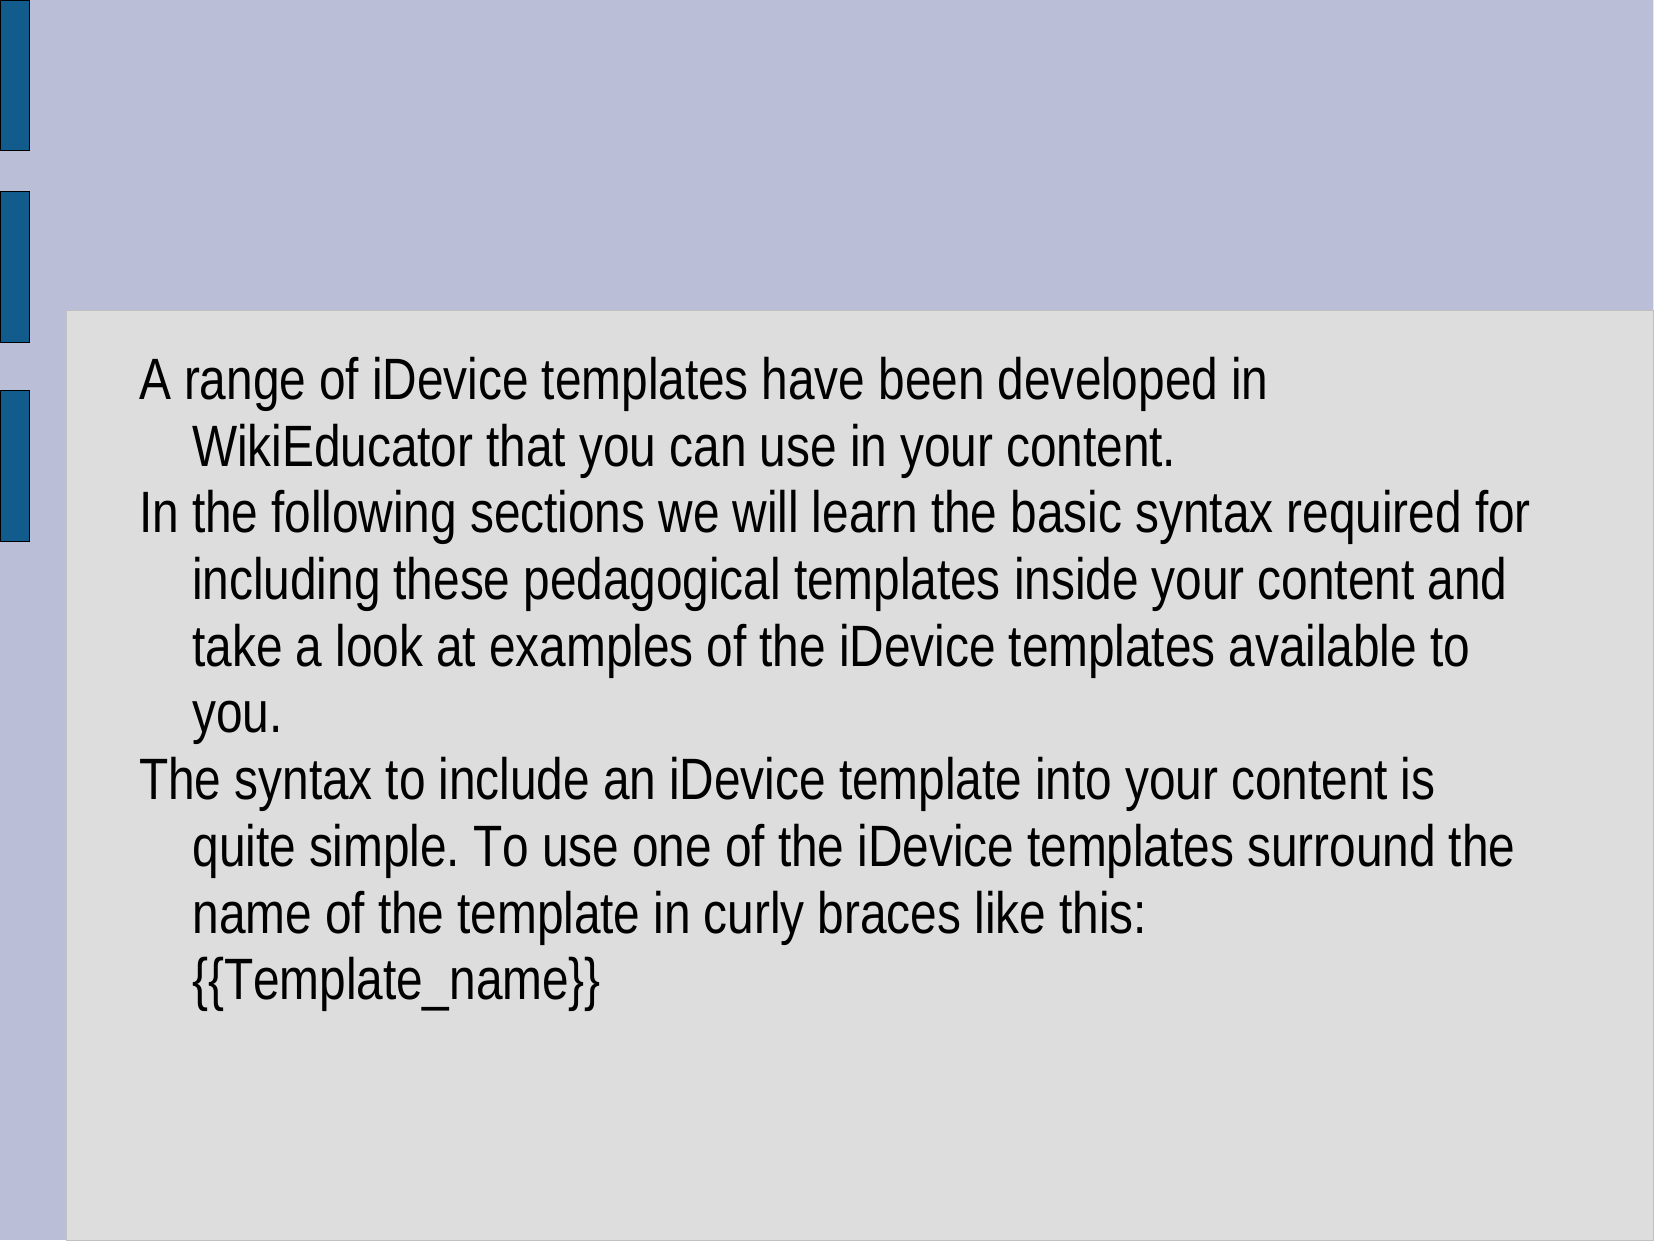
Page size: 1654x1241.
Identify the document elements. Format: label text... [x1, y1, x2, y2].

list A range of iDevice templates have been developed in WikiEducator that you can use in your content. In the following sections we will learn the basic syntax required for including these pedagogical templates inside your content and take a look at examples of the iDevice templates available to you. The syntax to include an iDevice template into your content is quite simple. To use one of the iDevice templates surround the name of the template in curly braces like this: {{Template_name}} [121, 344, 1534, 1127]
